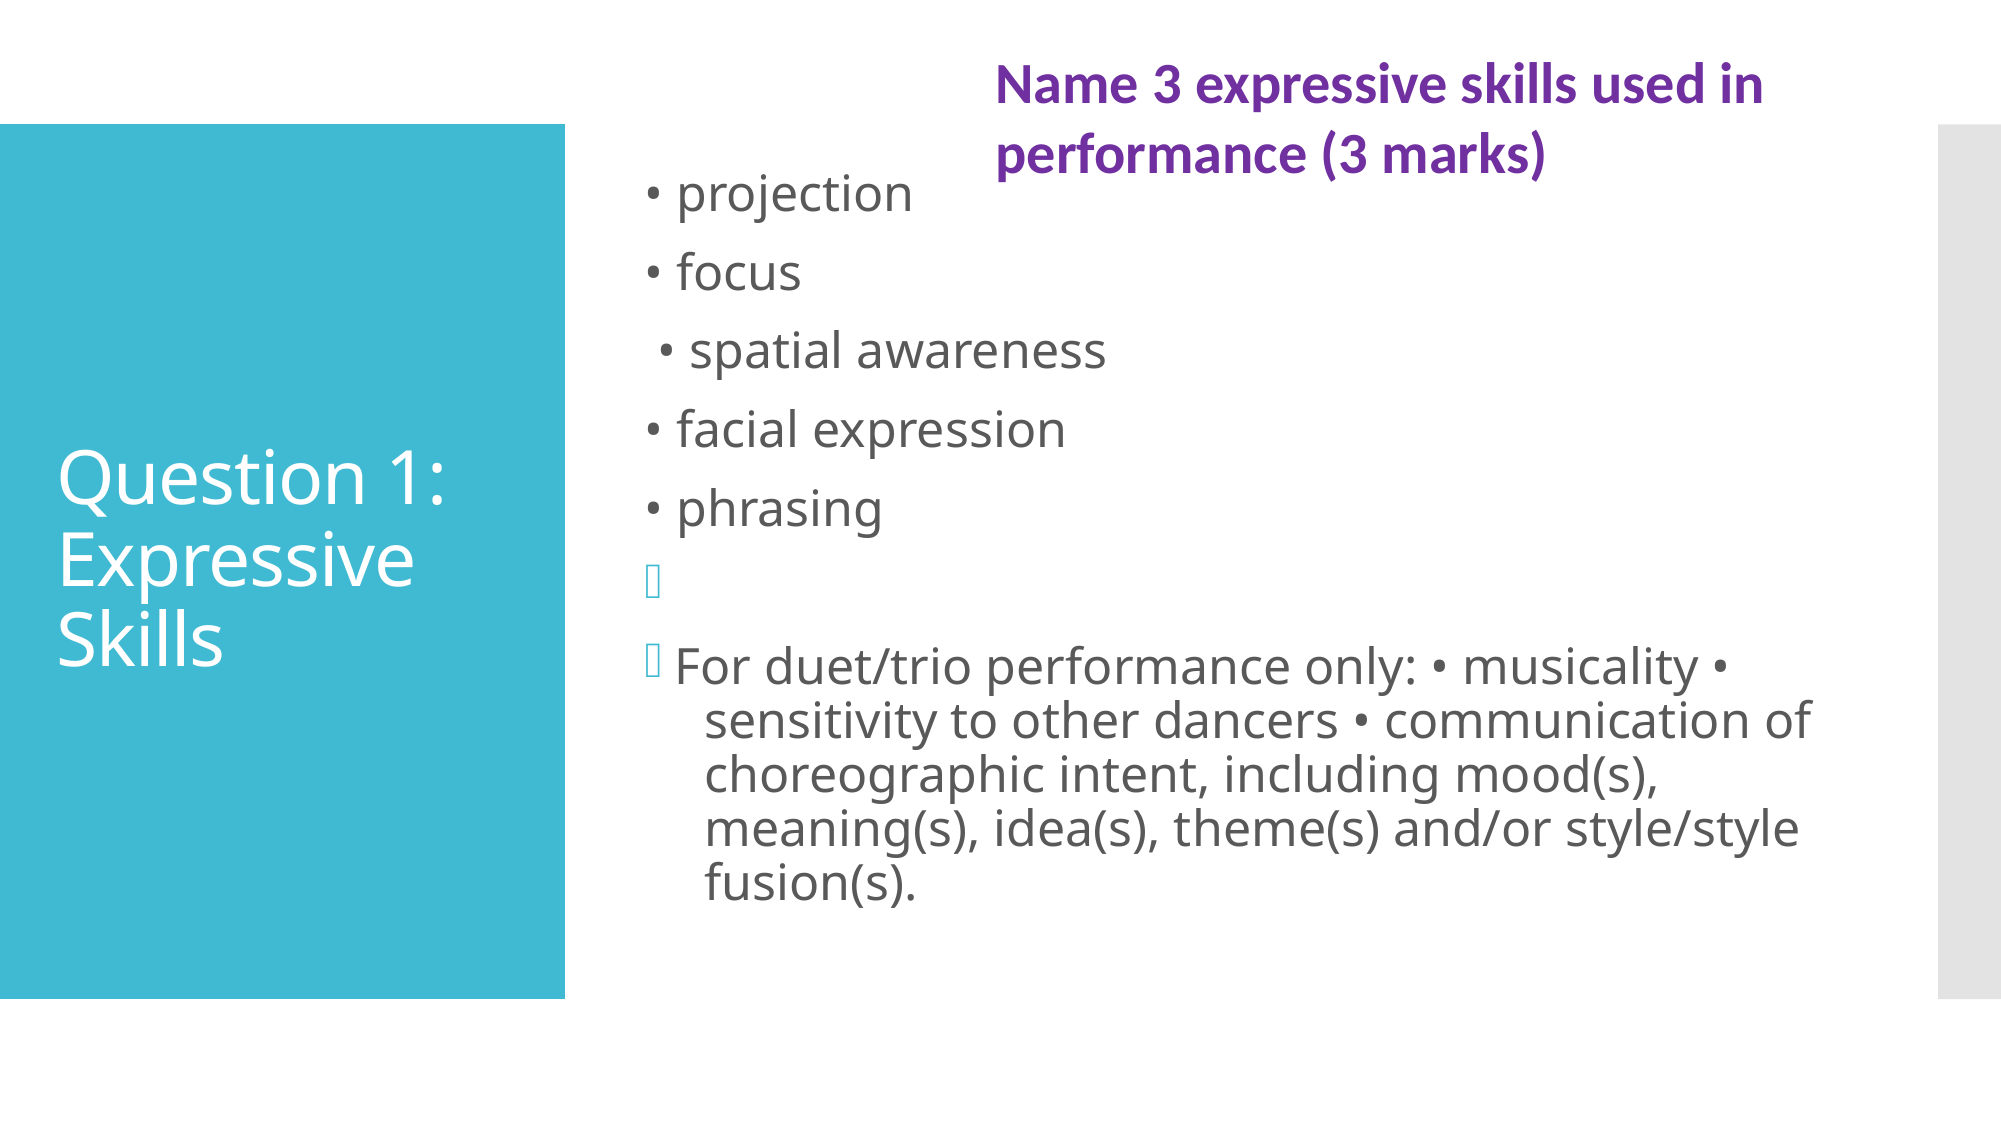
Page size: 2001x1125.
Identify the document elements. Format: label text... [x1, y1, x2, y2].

text_box Name 3 expressive skills used in performance (3 marks) [980, 38, 1982, 195]
list • projection • focus • spatial awareness • facial expression • phrasing For duet/trio performance only: • musicality • sensitivity to other dancers • communication of choreographic intent, including mood(s), meaning(s), idea(s), theme(s) and/or style/style fusion(s). [629, 38, 1830, 1042]
title Question 1: Expressive Skills [41, 184, 526, 940]
